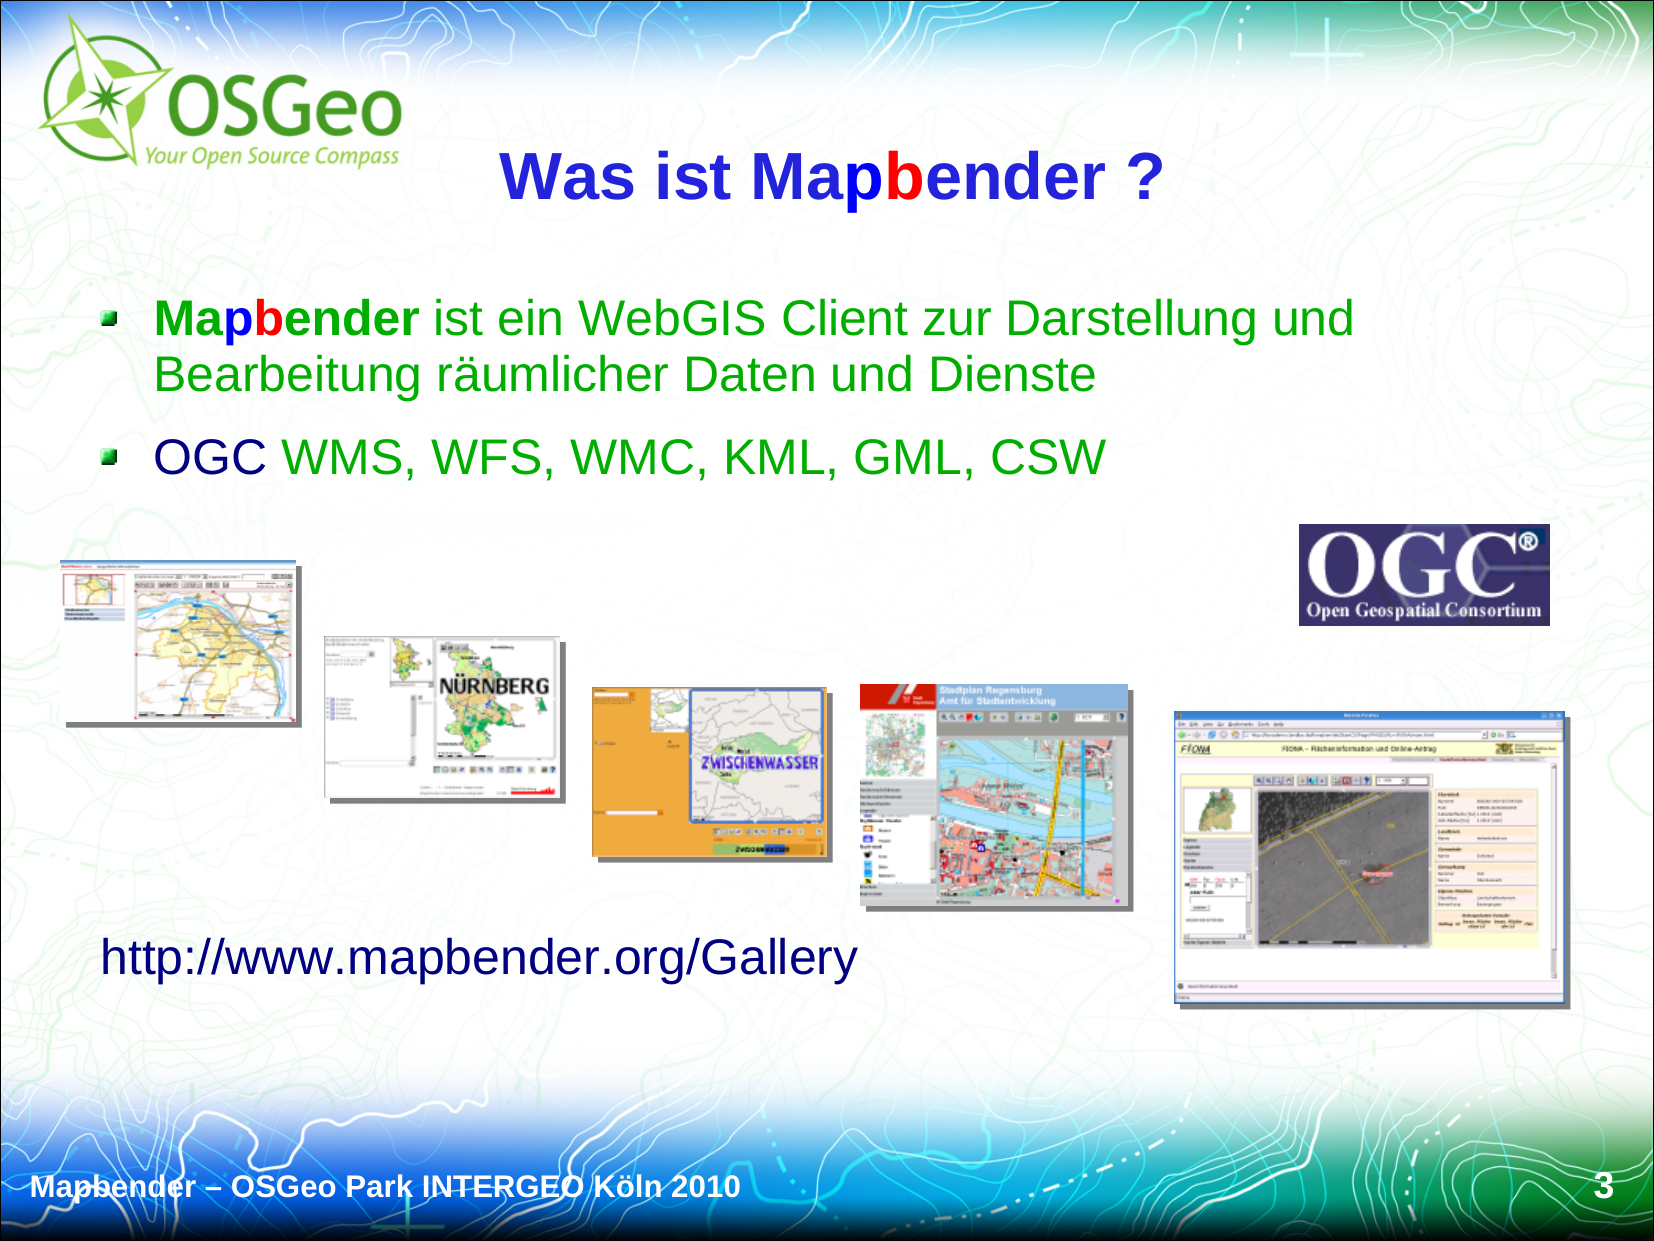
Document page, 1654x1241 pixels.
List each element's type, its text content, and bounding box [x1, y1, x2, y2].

title Was ist Mapbender ? [88, 88, 1577, 264]
picture [1, 1, 1653, 1240]
list Mapbender ist ein WebGIS Client zur Darstellung und Bearbeitung räumlicher Daten und Dienste OGC WMS, WFS, WMC, KML, GML, CSW http://www.mapbender.org/Gallery [82, 290, 1571, 1146]
